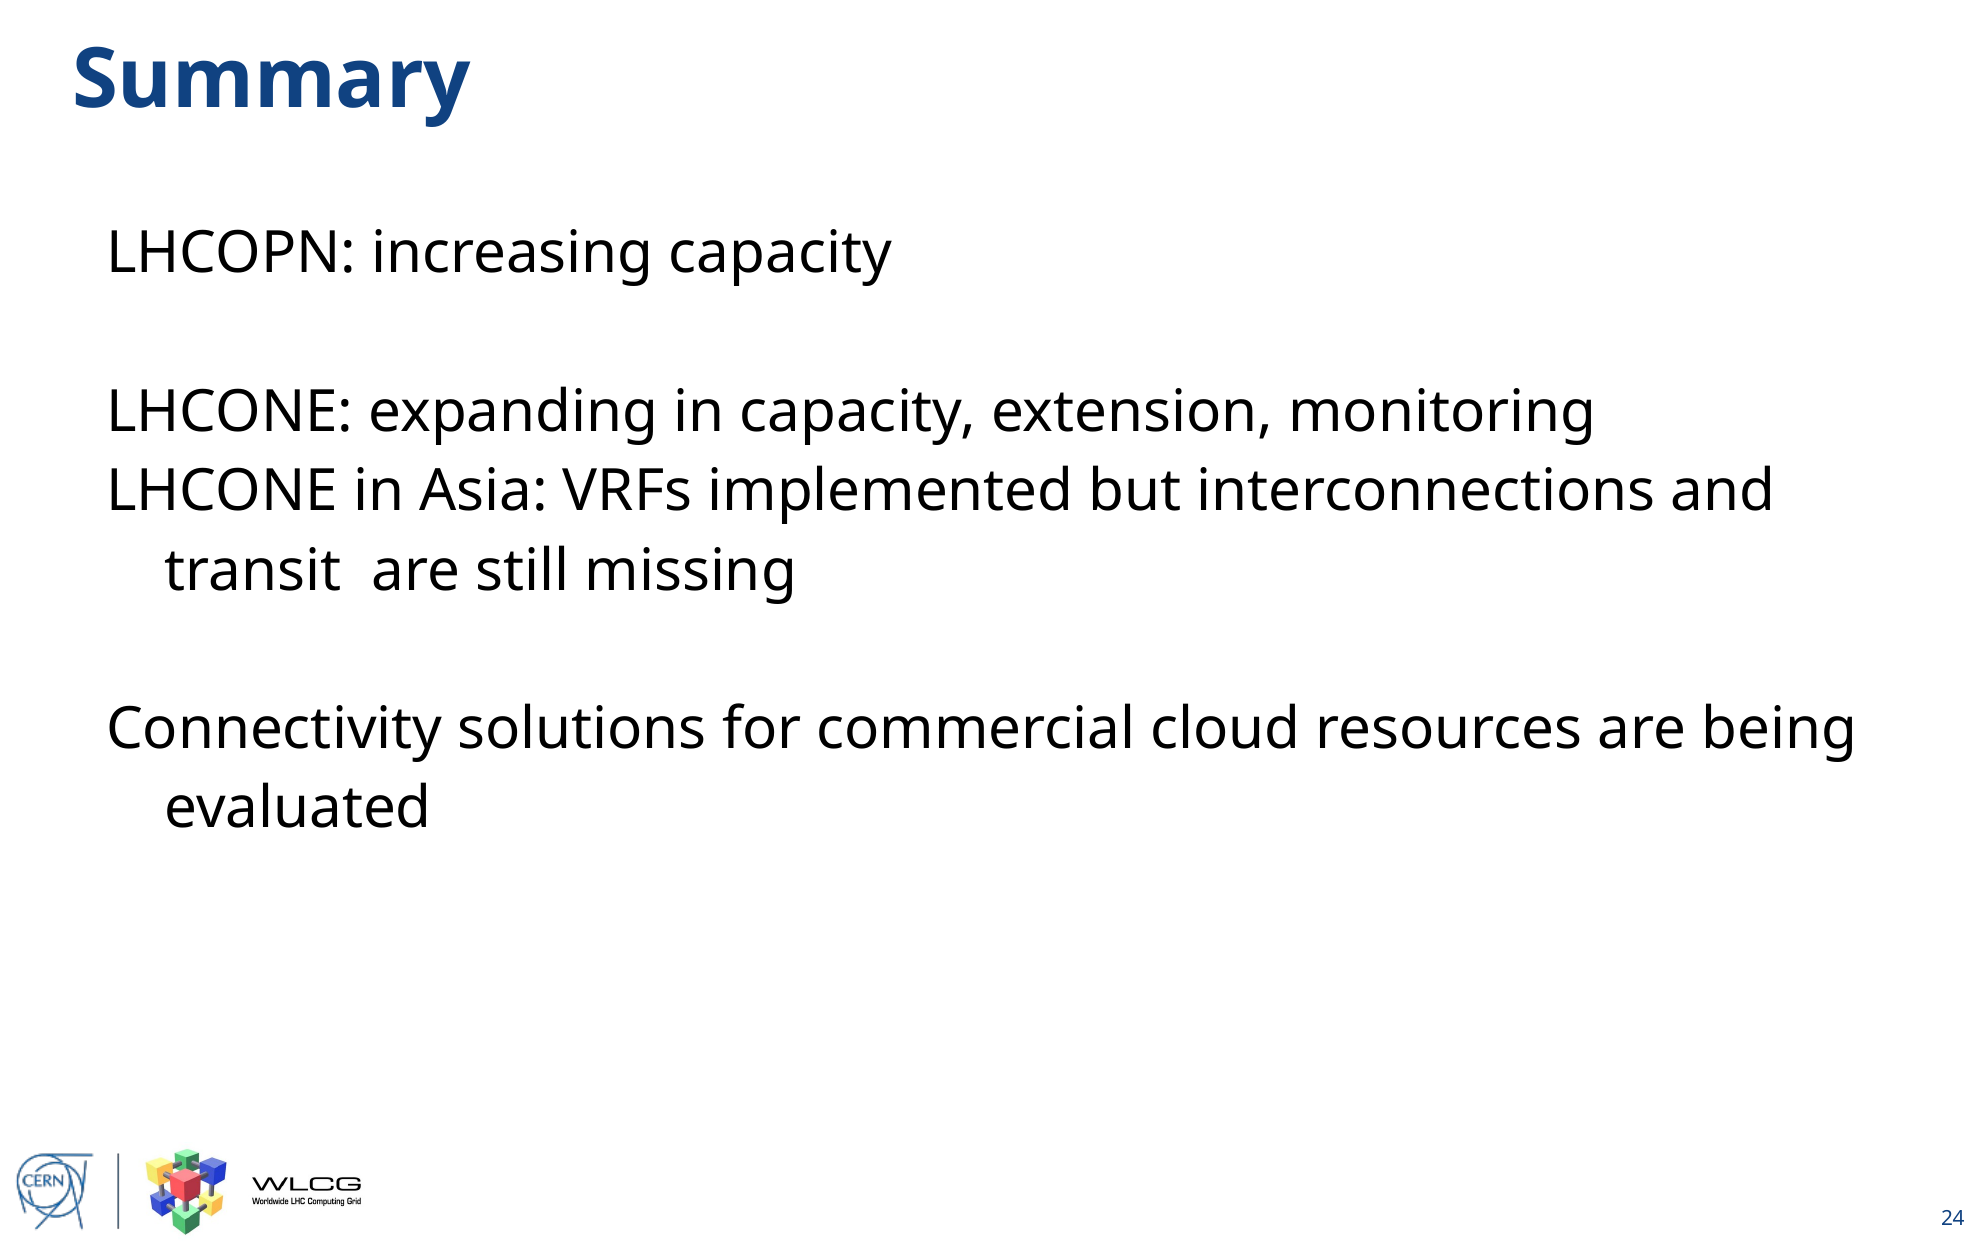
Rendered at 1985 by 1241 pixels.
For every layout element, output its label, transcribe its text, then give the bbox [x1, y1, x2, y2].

picture [51, 1200, 64, 1215]
picture [19, 1188, 64, 1207]
picture [38, 1207, 55, 1215]
picture [16, 1188, 64, 1236]
text_box LHCOPN: increasing capacity LHCONE: expanding in capacity, extension, monitoring LHCONE in Asia: VRFs implemented but interconnections and transit are still missing Connectivity solutions for commercial cloud resources are being evaluated [91, 203, 1921, 1241]
title Summary [72, 0, 1834, 166]
